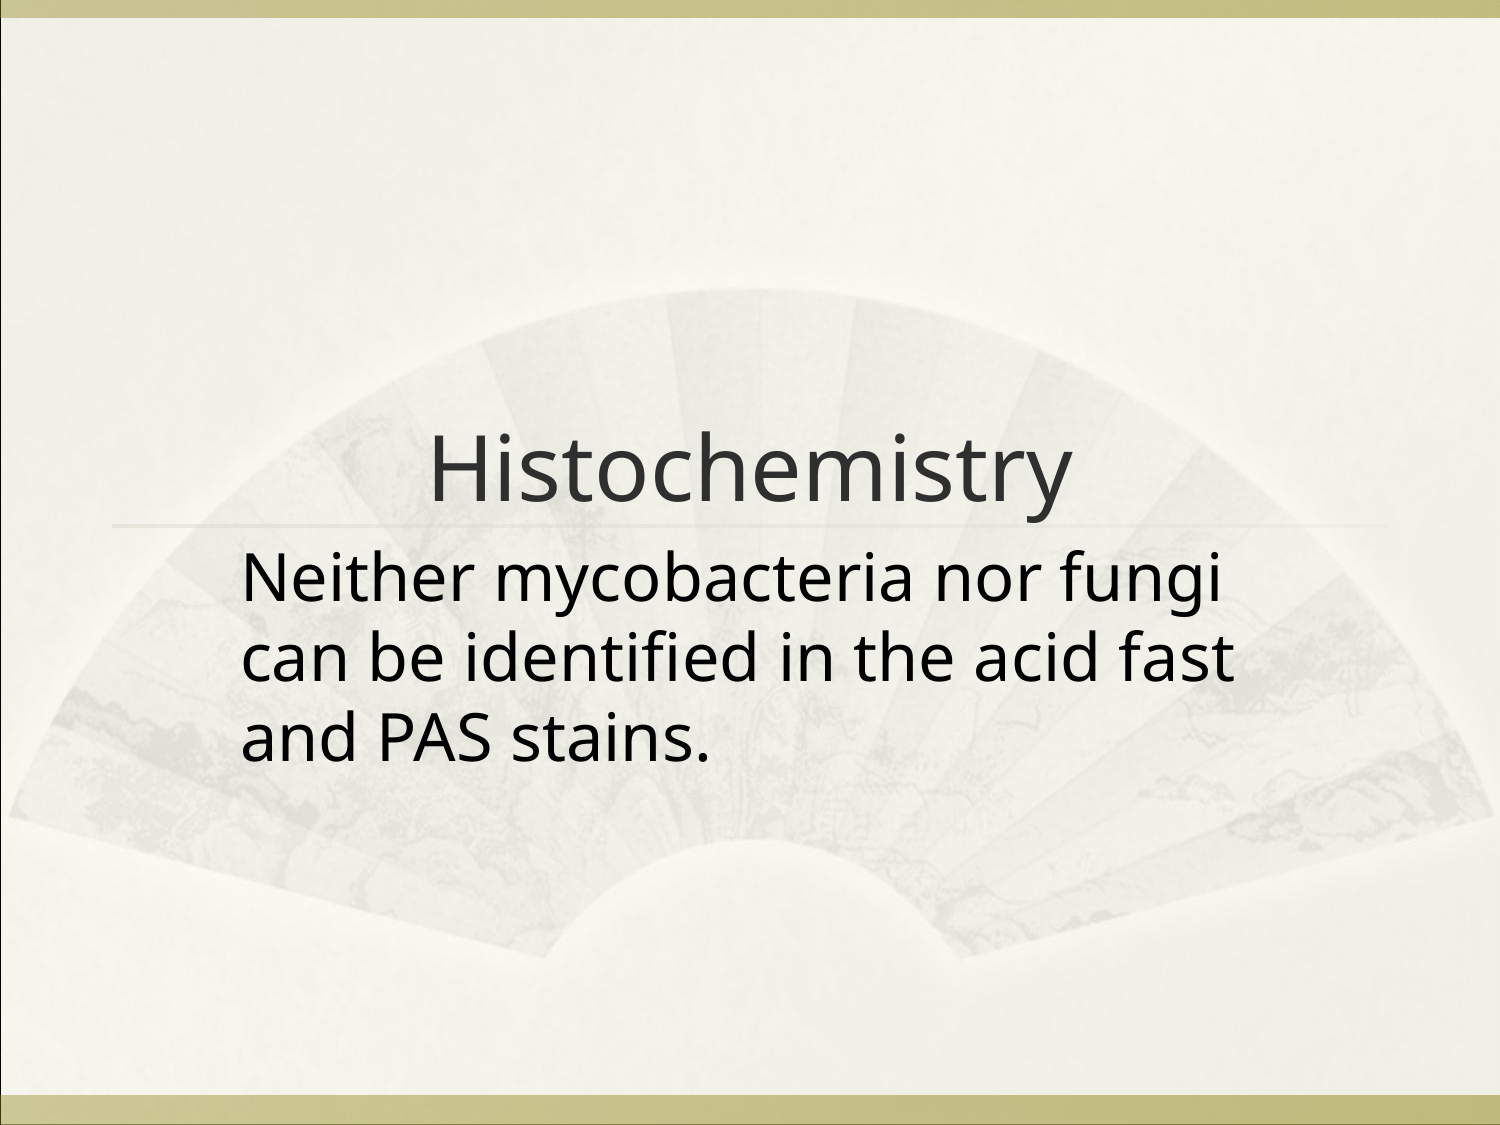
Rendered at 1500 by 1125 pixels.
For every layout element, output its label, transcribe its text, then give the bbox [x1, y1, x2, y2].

picture [0, 18, 1500, 1095]
subtitle Neither mycobacteria nor fungi can be identified in the acid fast and PAS stains. [225, 527, 1276, 815]
title Histochemistry [112, 274, 1388, 528]
